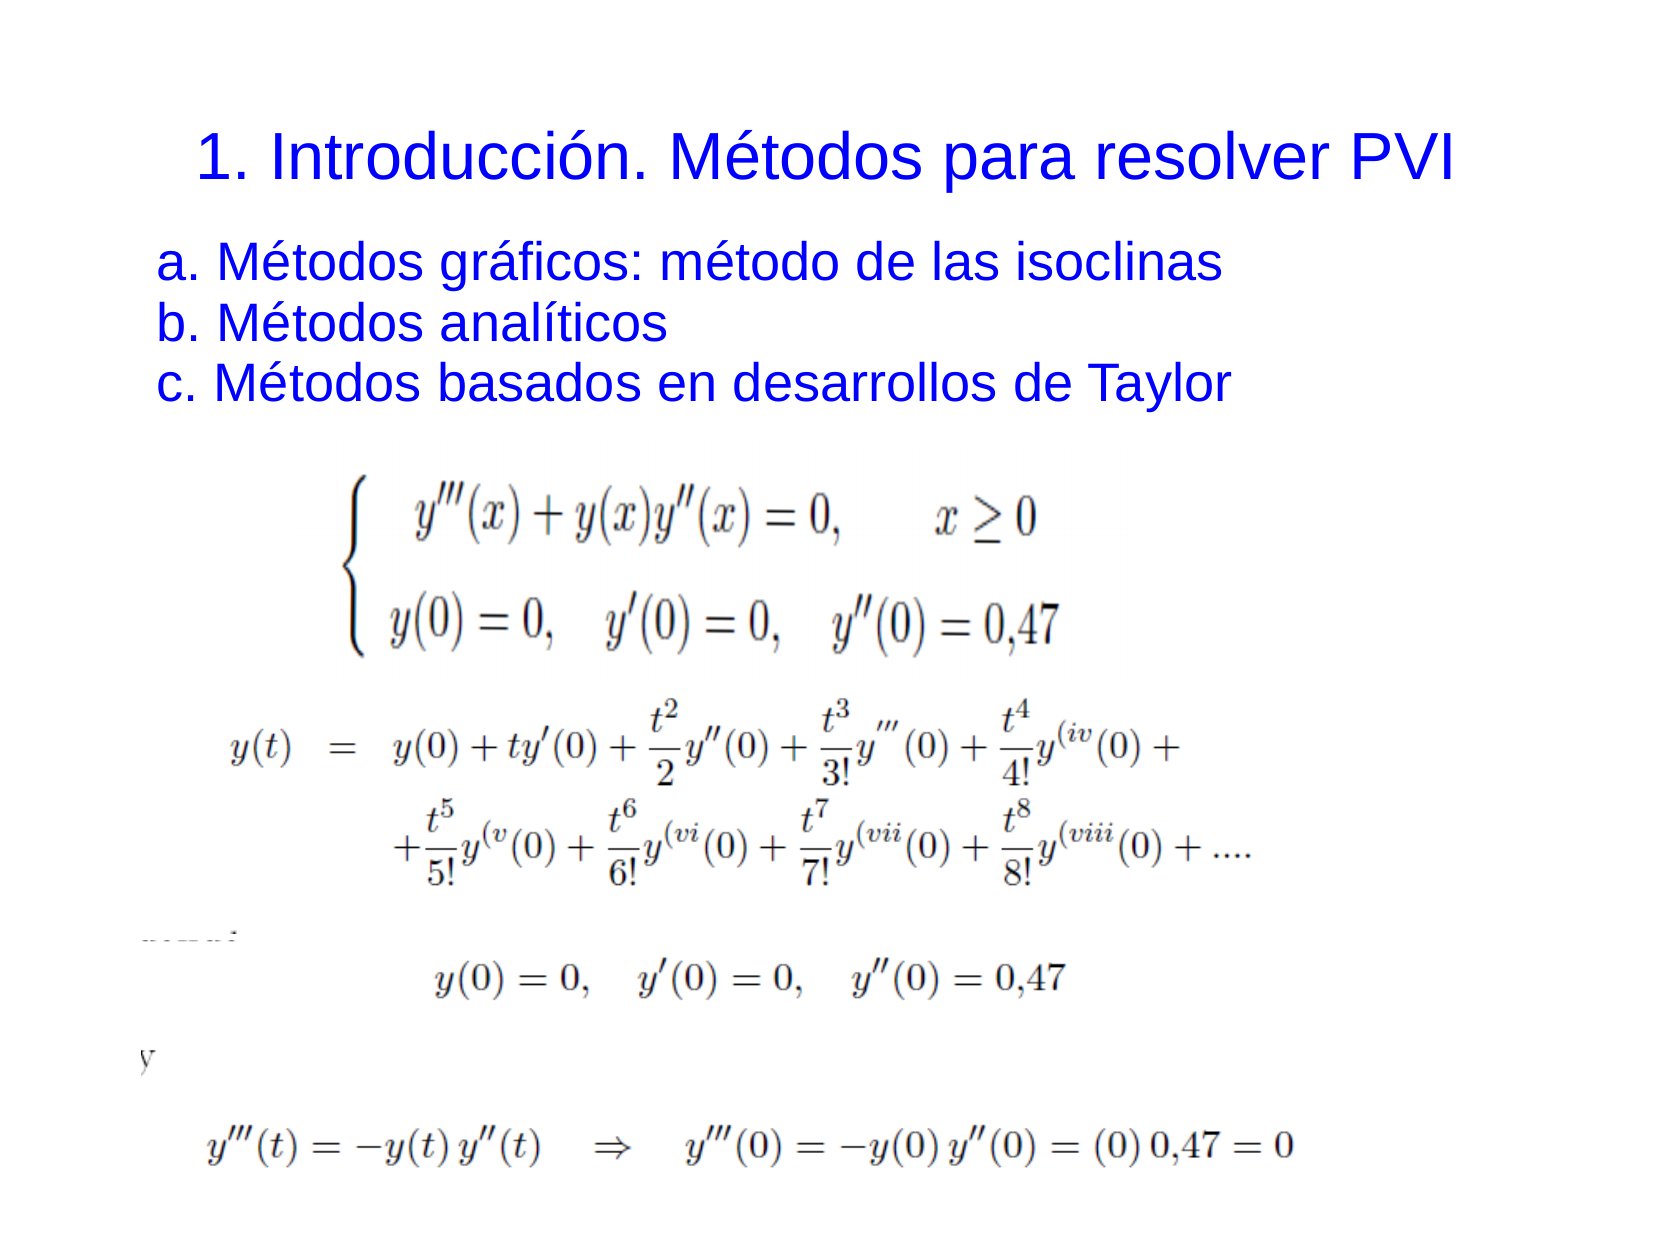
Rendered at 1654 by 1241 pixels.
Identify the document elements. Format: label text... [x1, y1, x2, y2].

picture [177, 685, 1312, 934]
text_box a. Métodos gráficos: método de las isoclinas b. Métodos analíticos c. Métodos basados en desarrollos de Taylor [141, 224, 1260, 506]
title 1. Introducción. Métodos para resolver PVI [82, 49, 1571, 257]
picture [141, 940, 1382, 1205]
picture [295, 437, 1134, 684]
